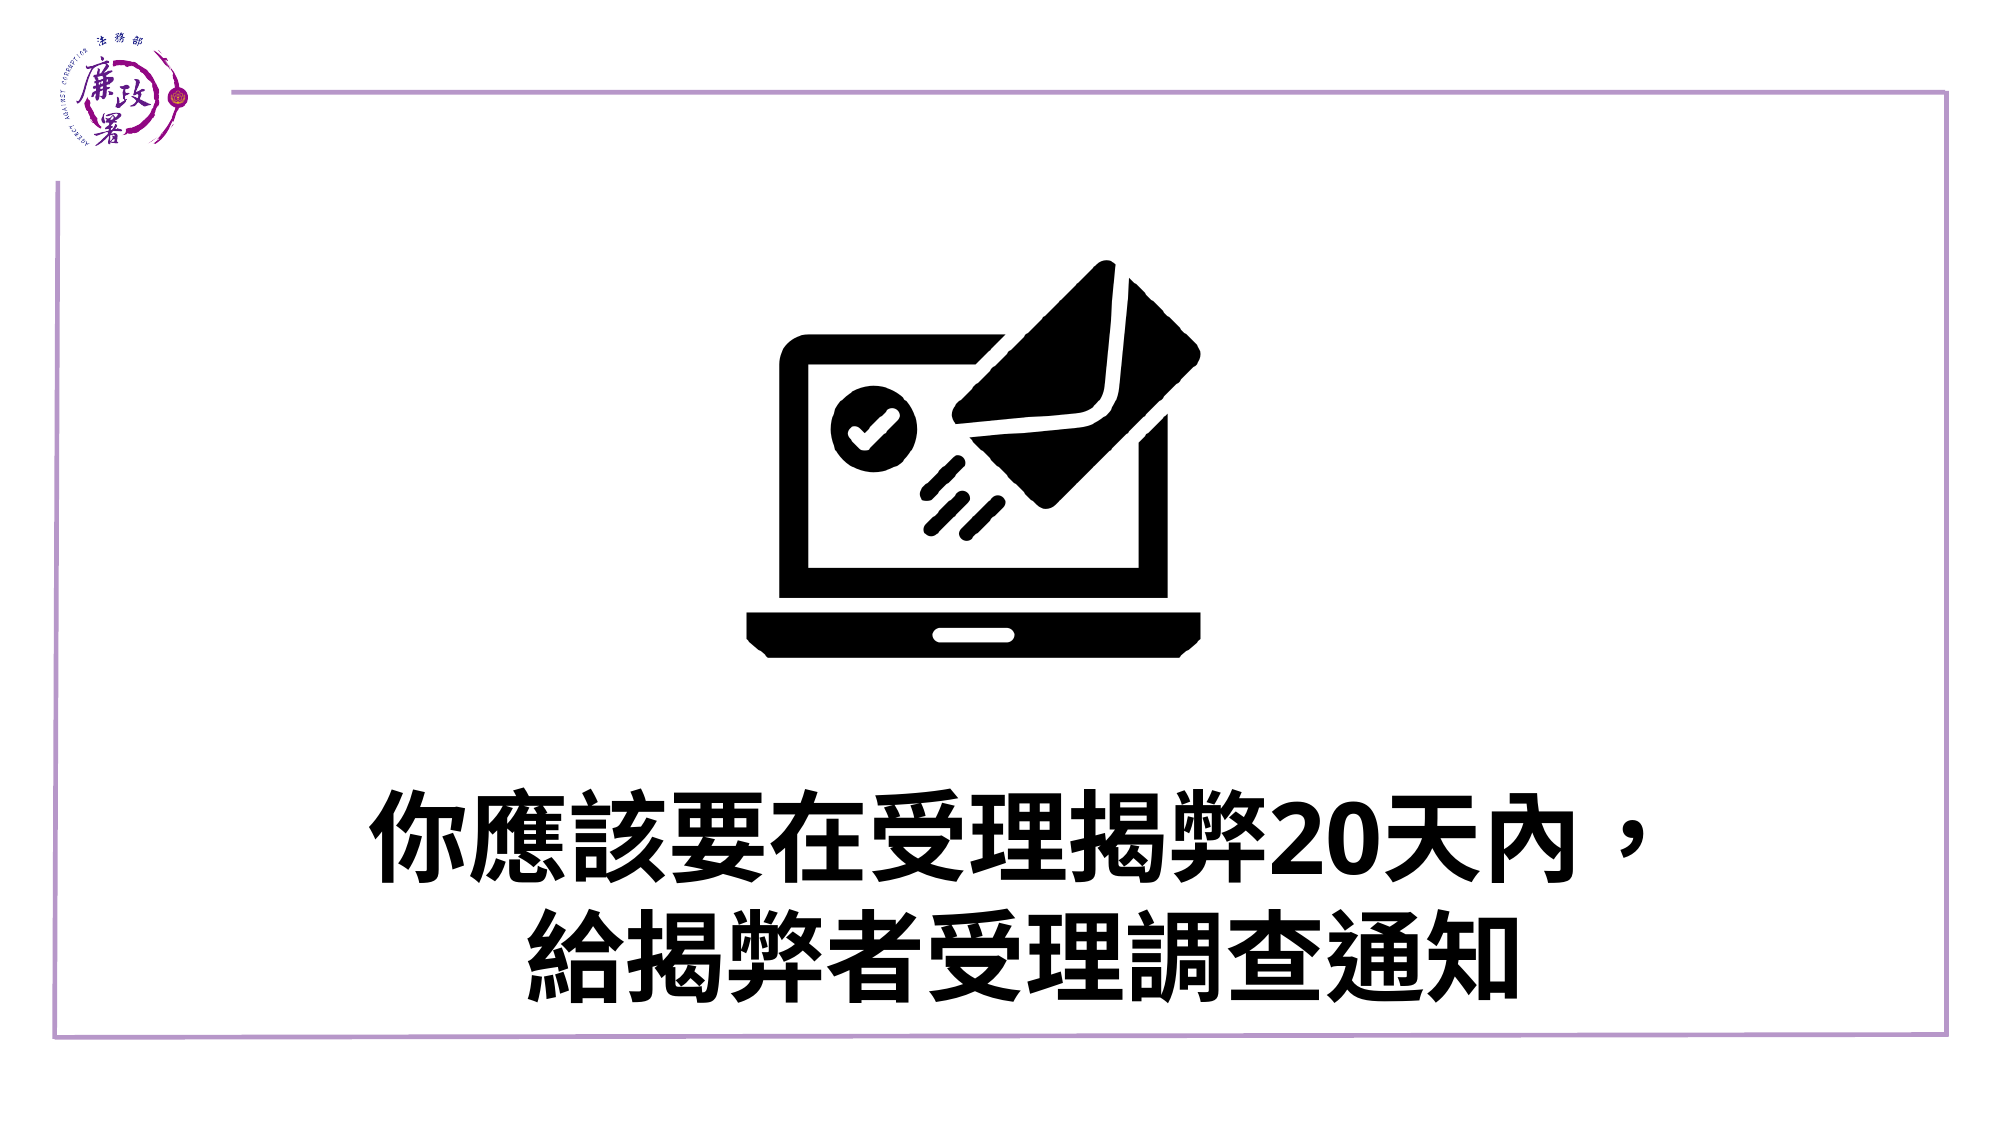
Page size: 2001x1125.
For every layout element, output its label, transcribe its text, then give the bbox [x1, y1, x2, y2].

text_box 你應該要在受理揭弊20天內， 給揭弊者受理調查通知 [353, 767, 1698, 1023]
picture [731, 217, 1215, 700]
picture [60, 32, 188, 146]
